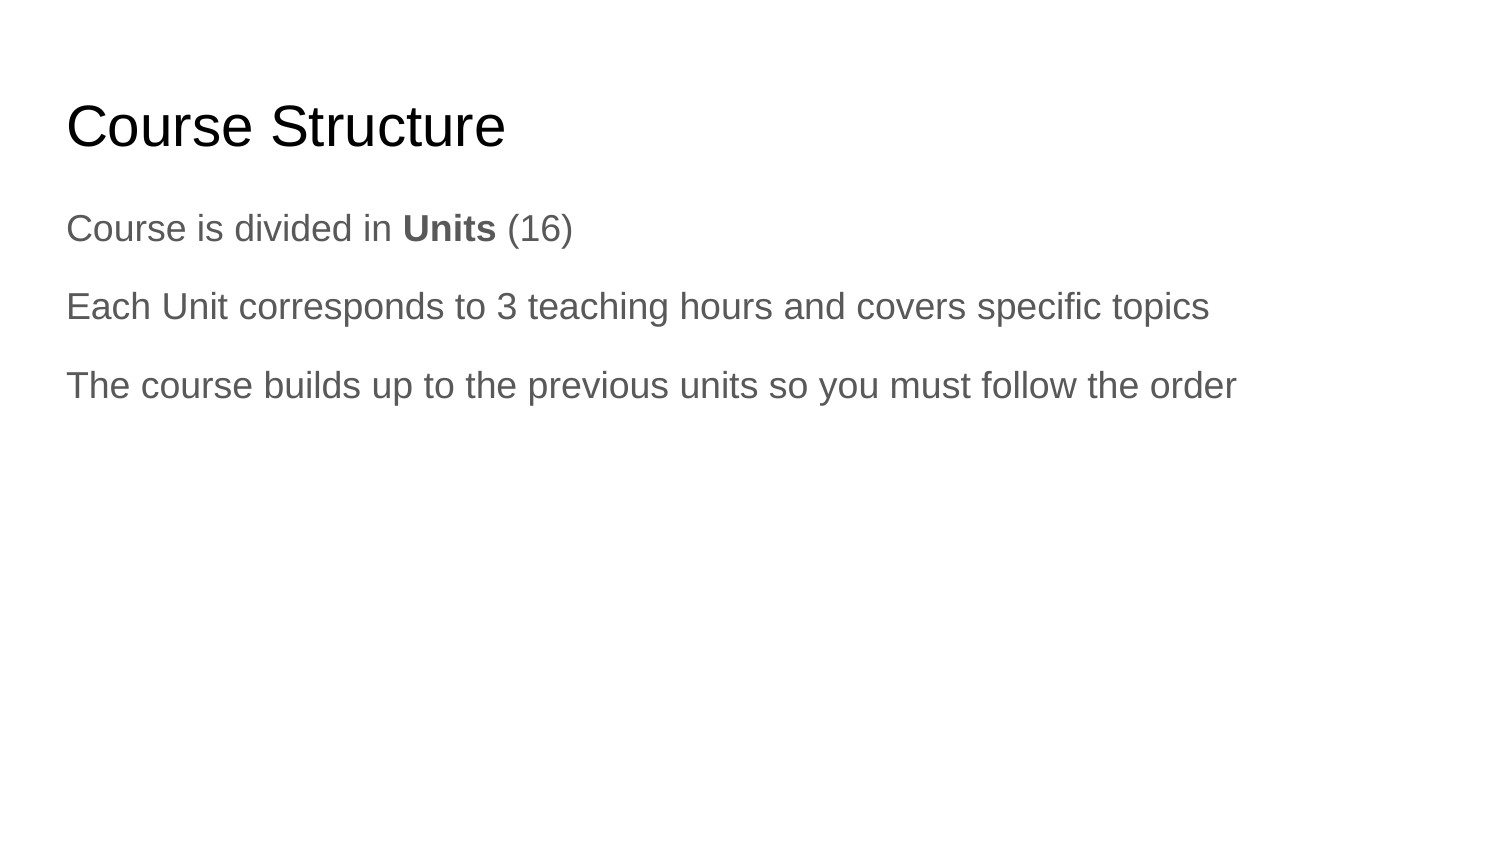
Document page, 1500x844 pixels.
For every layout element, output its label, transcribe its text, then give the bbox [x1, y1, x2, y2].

list Course is divided in Units (16) Each Unit corresponds to 3 teaching hours and covers specific topics The course builds up to the previous units so you must follow the order [51, 189, 1449, 750]
title Course Structure [51, 72, 1449, 167]
